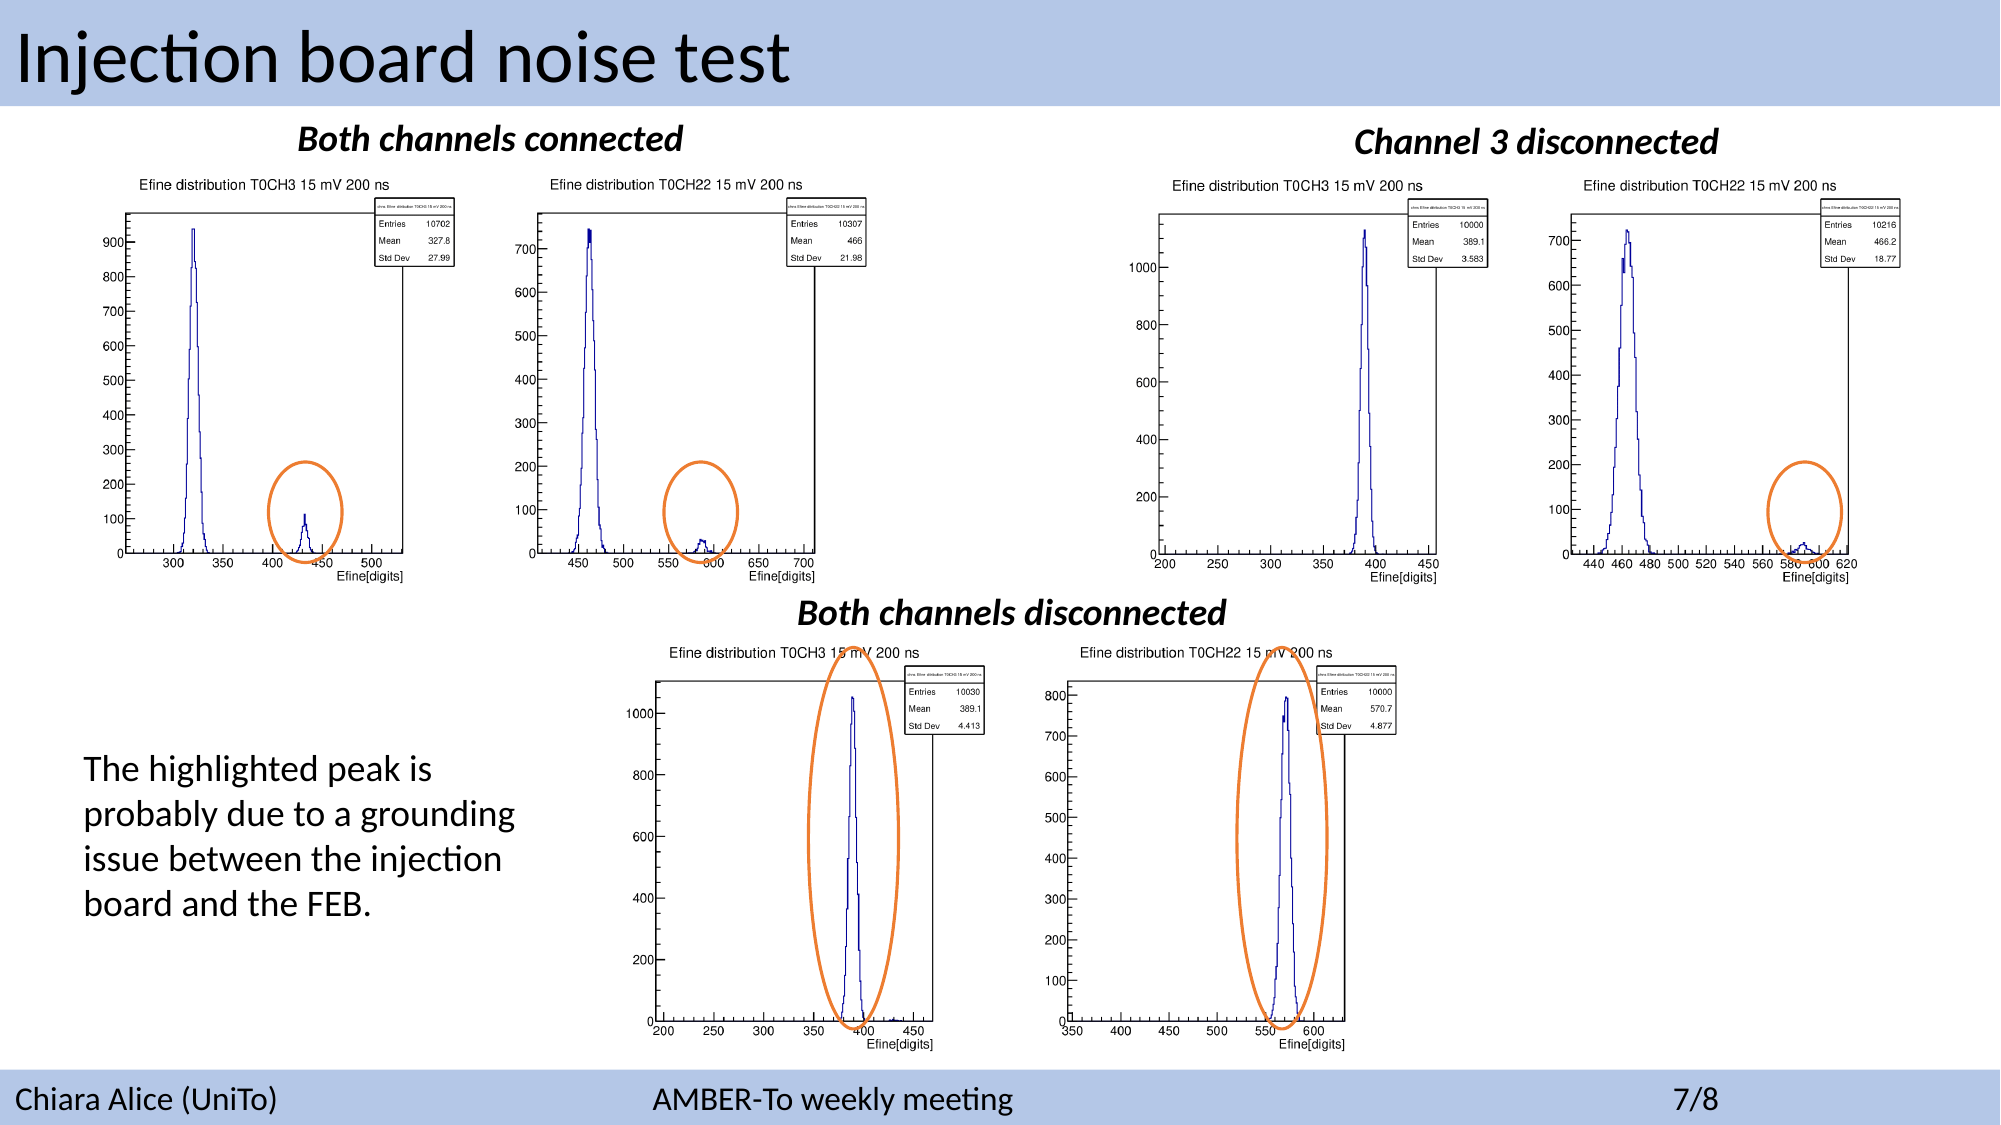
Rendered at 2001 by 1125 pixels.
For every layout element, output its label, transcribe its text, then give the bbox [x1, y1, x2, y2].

text_box Both channels connected [280, 106, 701, 168]
text_box Chiara Alice (UniTo) AMBER-To weekly meeting 7/8 [0, 1069, 2000, 1125]
picture [588, 634, 1412, 1068]
picture [58, 166, 882, 600]
text_box Channel 3 disconnected [1327, 109, 1748, 170]
picture [1091, 167, 1916, 601]
text_box Both channels disconnected [772, 580, 1253, 642]
text_box Injection board noise test [0, 0, 2000, 107]
text_box The highlighted peak is probably due to a grounding issue between the injection board and the FEB. [68, 736, 543, 934]
